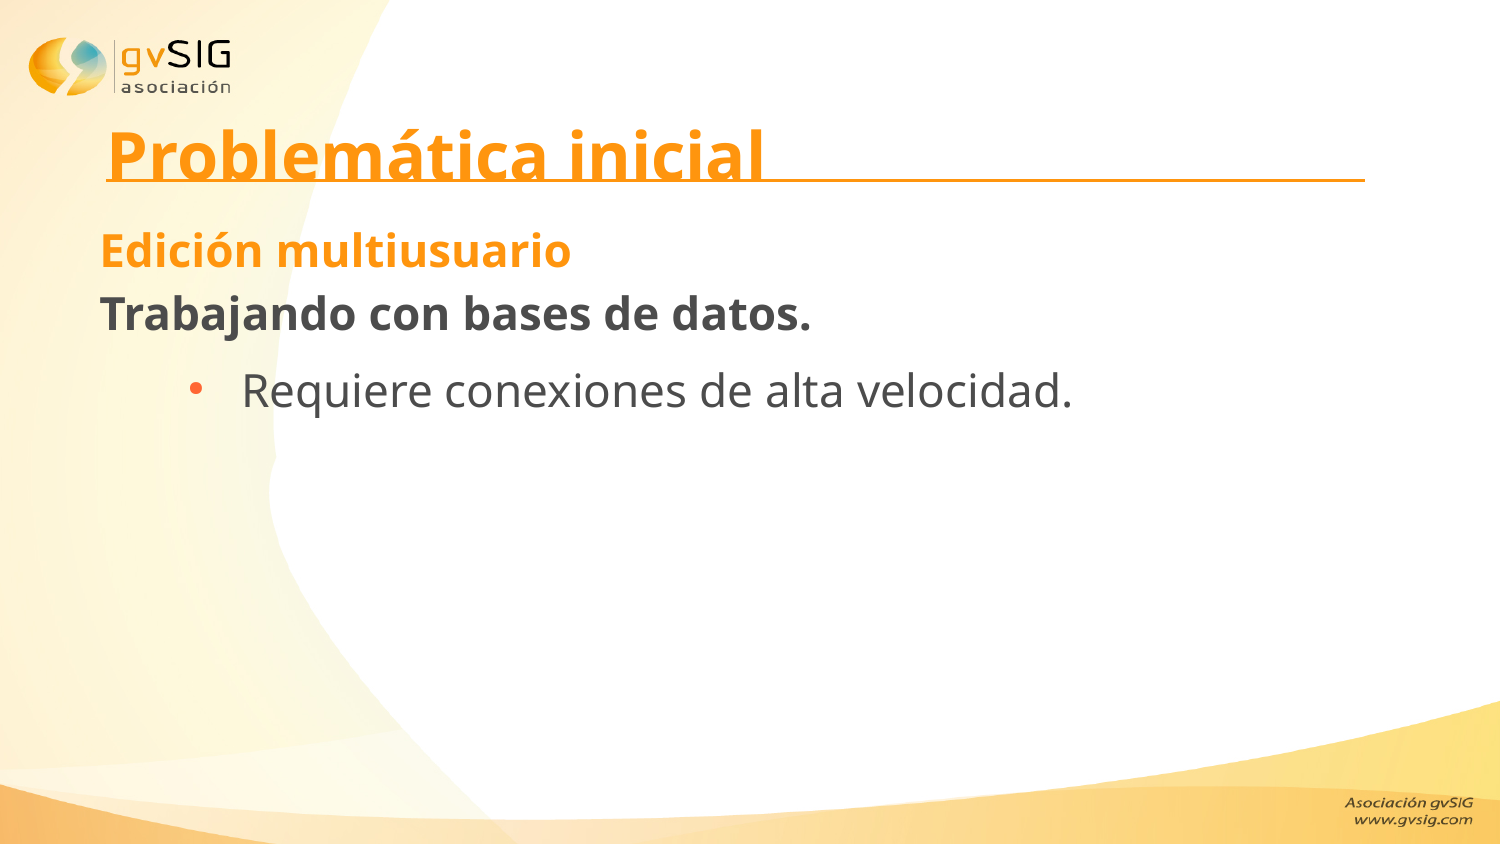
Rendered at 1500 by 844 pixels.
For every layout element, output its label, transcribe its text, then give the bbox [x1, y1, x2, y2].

list Edición multiusuario Trabajando con bases de datos. Requiere conexiones de alta velocidad. [99, 218, 1418, 844]
picture [0, 0, 1500, 844]
title Problemática inicial [106, 115, 1457, 193]
